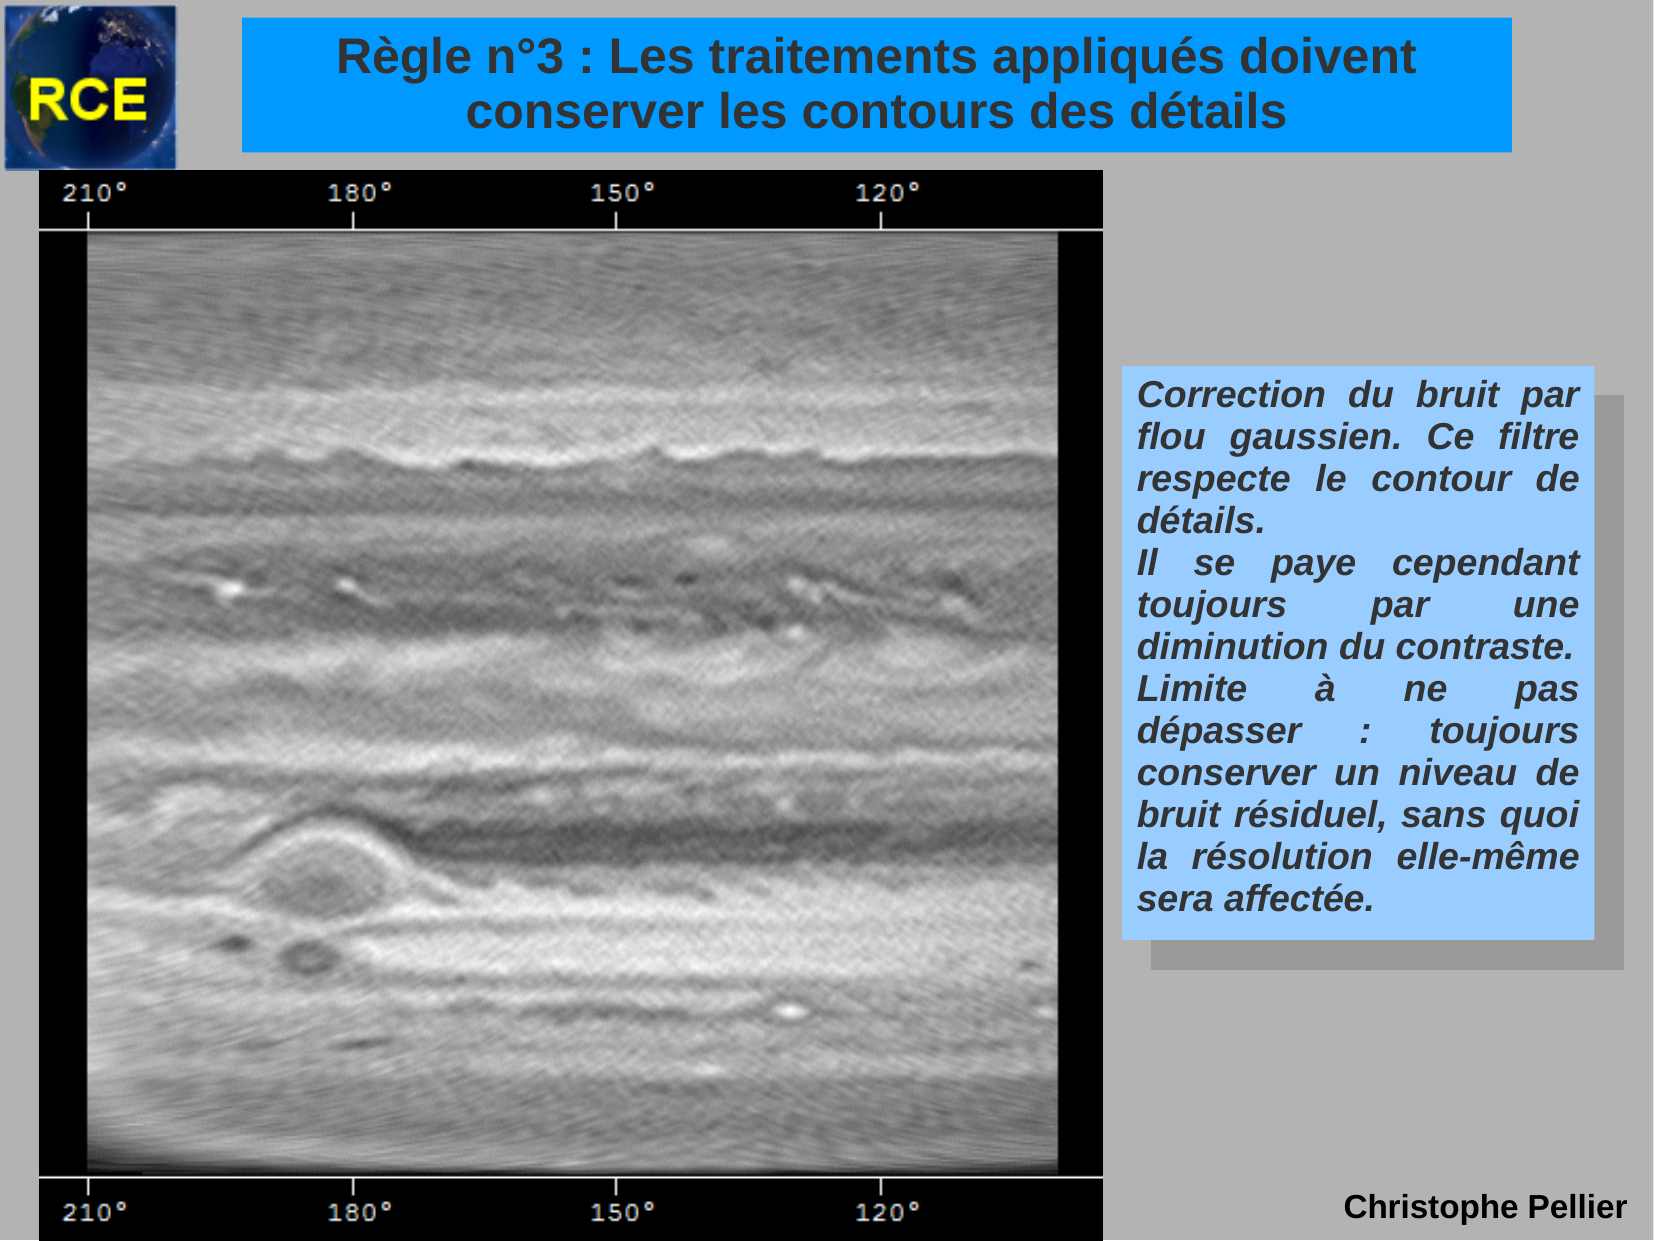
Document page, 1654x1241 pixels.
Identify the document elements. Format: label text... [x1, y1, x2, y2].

text_box Christophe Pellier [1328, 1181, 1654, 1241]
picture [4, 5, 1103, 1241]
text_box Correction du bruit par flou gaussien. Ce filtre respecte le contour de détails. Il se paye cependant toujours par une diminution du contraste. Limite à ne pas dépasser : toujours conserver un niveau de bruit résiduel, sans quoi la résolution elle-même sera affectée. [1122, 366, 1595, 940]
text_box Règle n°3 : Les traitements appliqués doivent conserver les contours des détails [242, 17, 1512, 153]
